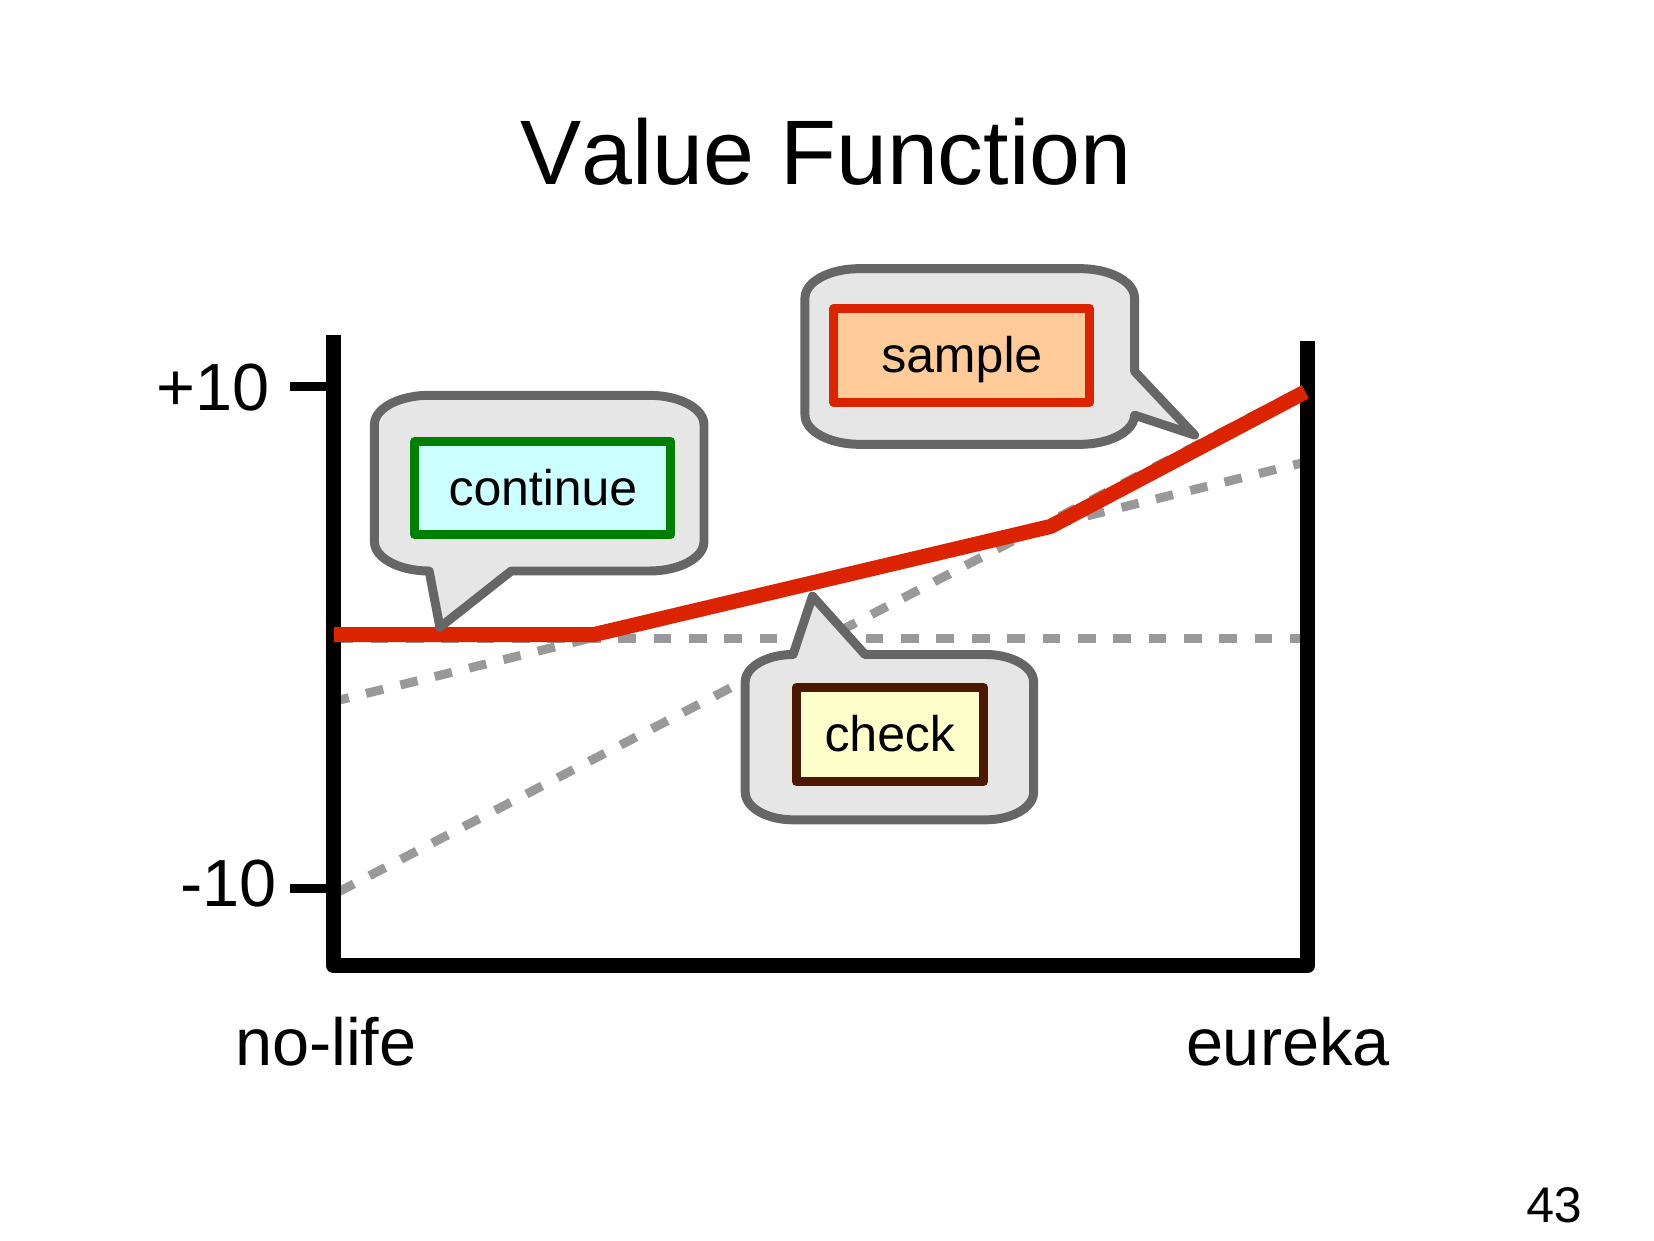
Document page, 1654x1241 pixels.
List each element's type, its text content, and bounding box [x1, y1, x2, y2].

text_box [745, 596, 1034, 820]
title Value Function [82, 49, 1571, 257]
text_box -10 [165, 838, 292, 929]
text_box continue [414, 441, 671, 535]
text_box [804, 268, 1195, 445]
text_box check [796, 687, 984, 782]
text_box eureka [1171, 997, 1406, 1088]
text_box no-life [220, 997, 433, 1088]
text_box [374, 395, 704, 628]
text_box +10 [141, 342, 285, 432]
text_box sample [833, 308, 1090, 403]
